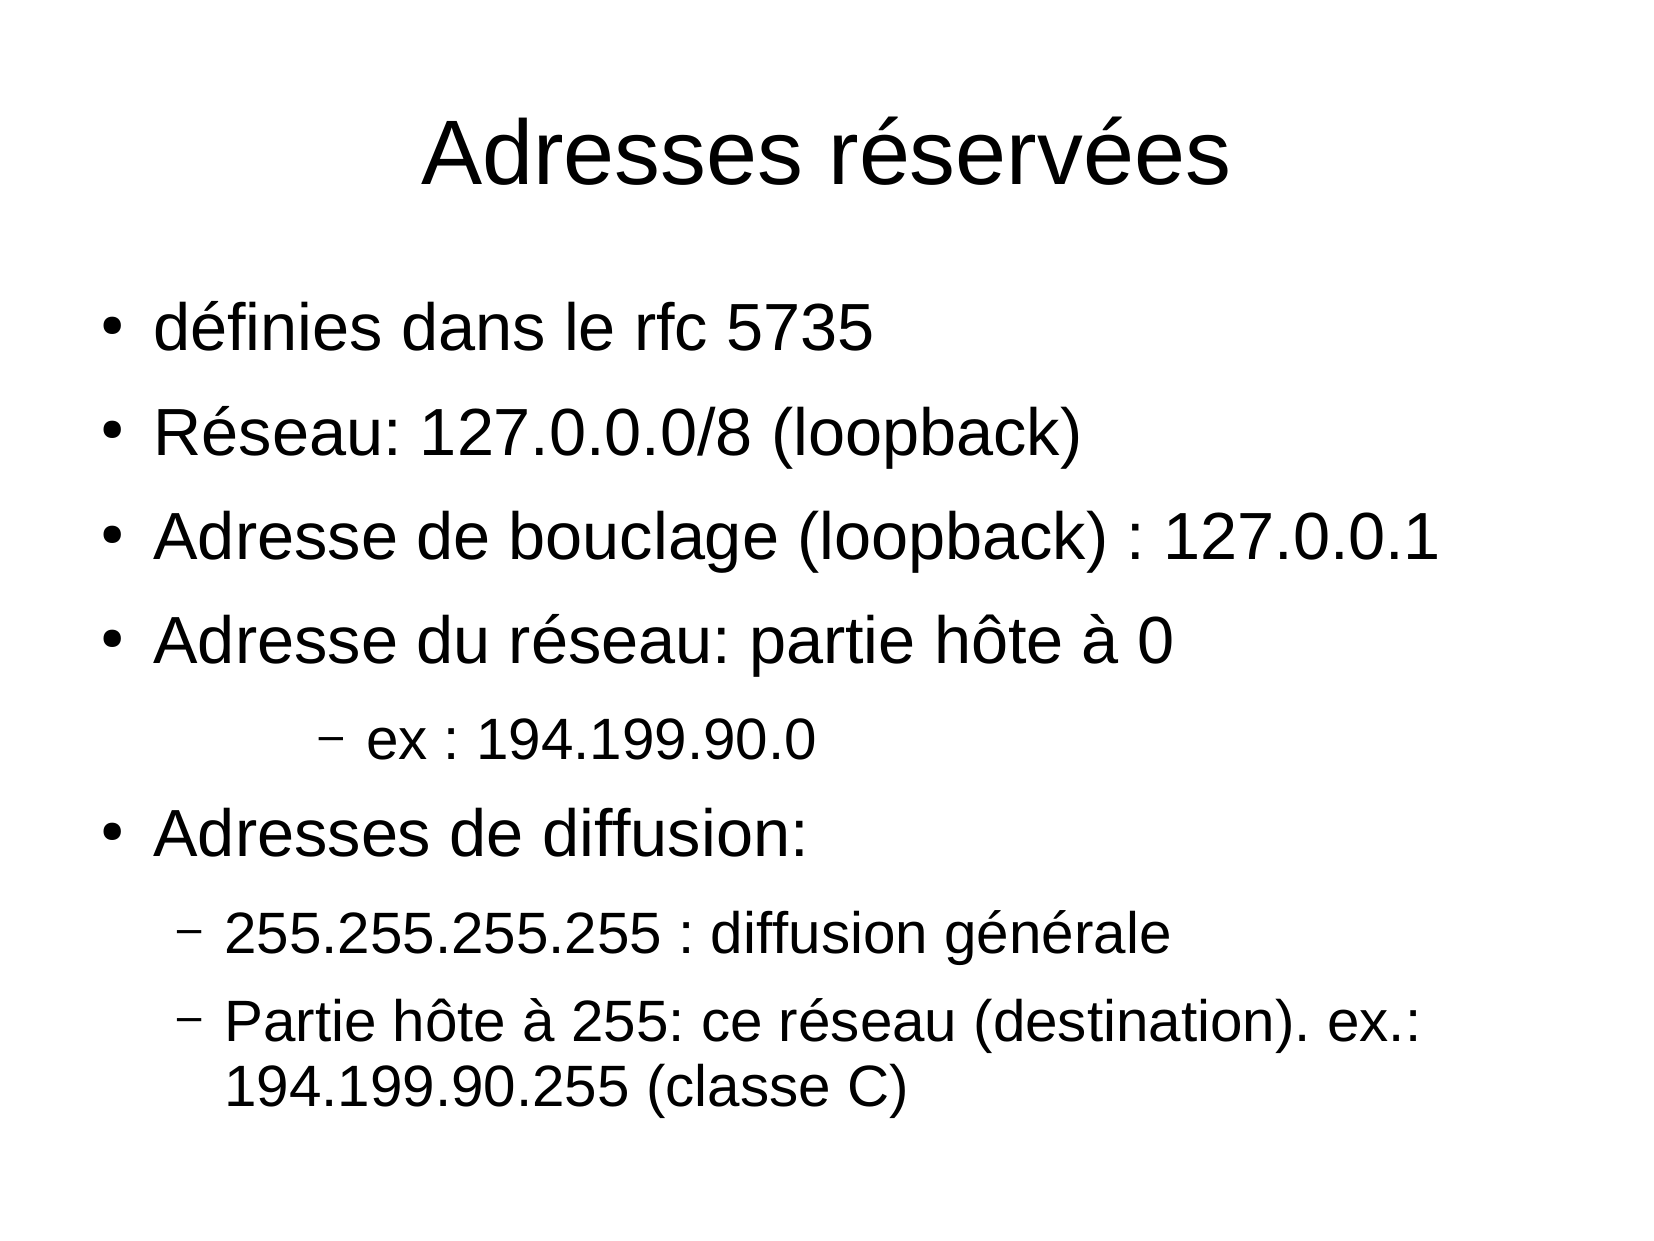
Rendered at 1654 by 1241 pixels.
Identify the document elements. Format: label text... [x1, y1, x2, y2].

title Adresses réservées [82, 49, 1571, 257]
list définies dans le rfc 5735 Réseau: 127.0.0.0/8 (loopback) Adresse de bouclage (loopback) : 127.0.0.1 Adresse du réseau: partie hôte à 0 ex : 194.199.90.0 Adresses de diffusion: 255.255.255.255 : diffusion générale Partie hôte à 255: ce réseau (destination). ex.: 194.199.90.255 (classe C) [82, 290, 1571, 1120]
